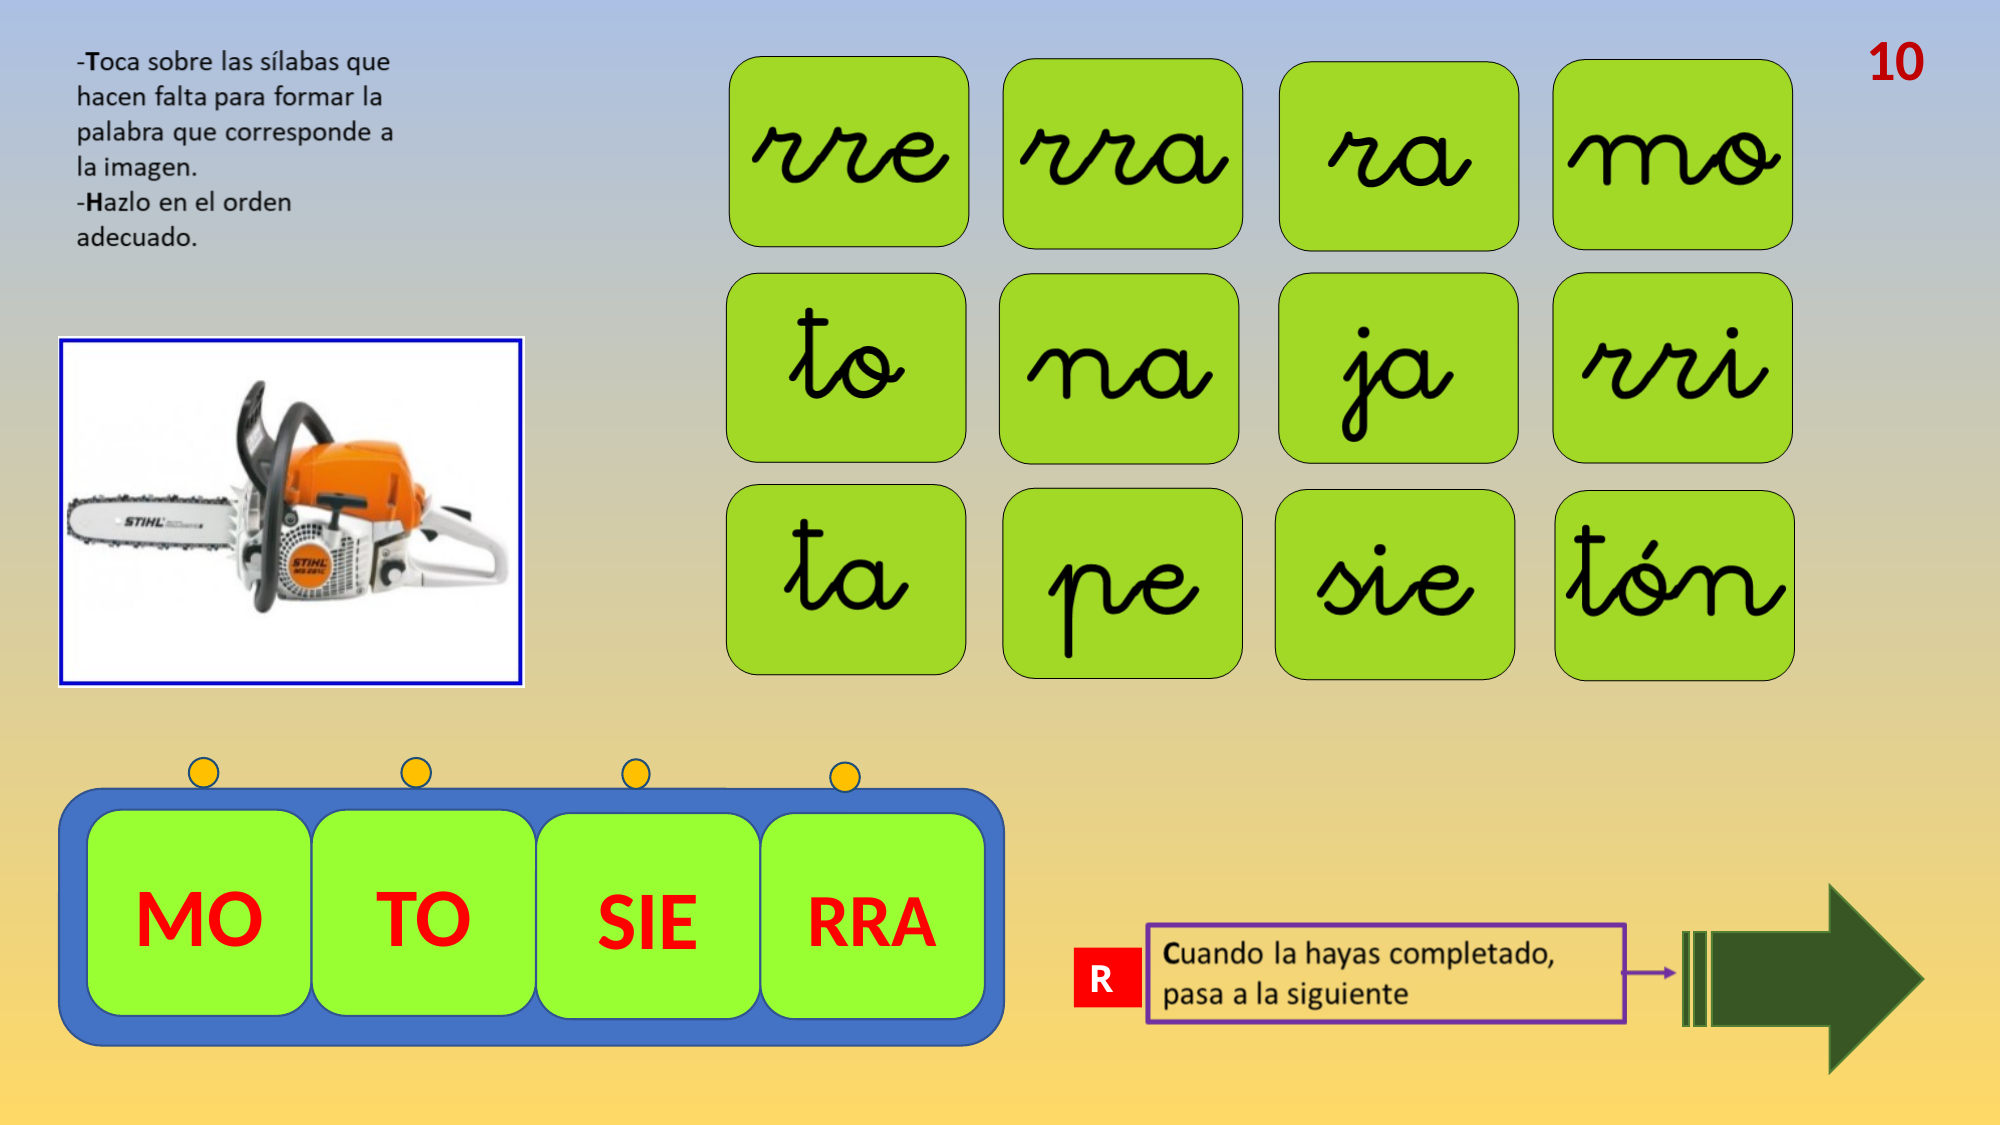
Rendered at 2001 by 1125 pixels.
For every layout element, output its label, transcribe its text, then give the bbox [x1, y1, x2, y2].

picture [1002, 58, 1244, 250]
text_box R [1073, 947, 1141, 1008]
text_box [1711, 885, 1924, 1073]
text_box 10 [1851, 14, 1953, 100]
picture [1274, 488, 1516, 681]
text_box [58, 757, 1004, 1046]
picture [998, 273, 1240, 465]
picture [725, 483, 967, 676]
picture [1552, 272, 1794, 464]
picture [1278, 61, 1520, 253]
text_box RRA [760, 813, 985, 1020]
text_box TO [311, 809, 536, 1016]
picture [1554, 489, 1796, 682]
text_box MO [86, 809, 311, 1016]
picture [58, 34, 431, 272]
text_box SIE [535, 813, 760, 1020]
text_box [1694, 932, 1707, 1026]
picture [1552, 58, 1794, 251]
picture [58, 336, 525, 688]
picture [1002, 487, 1244, 680]
picture [1278, 272, 1520, 464]
picture [728, 55, 970, 248]
picture [725, 272, 967, 465]
picture [1141, 921, 1691, 1034]
